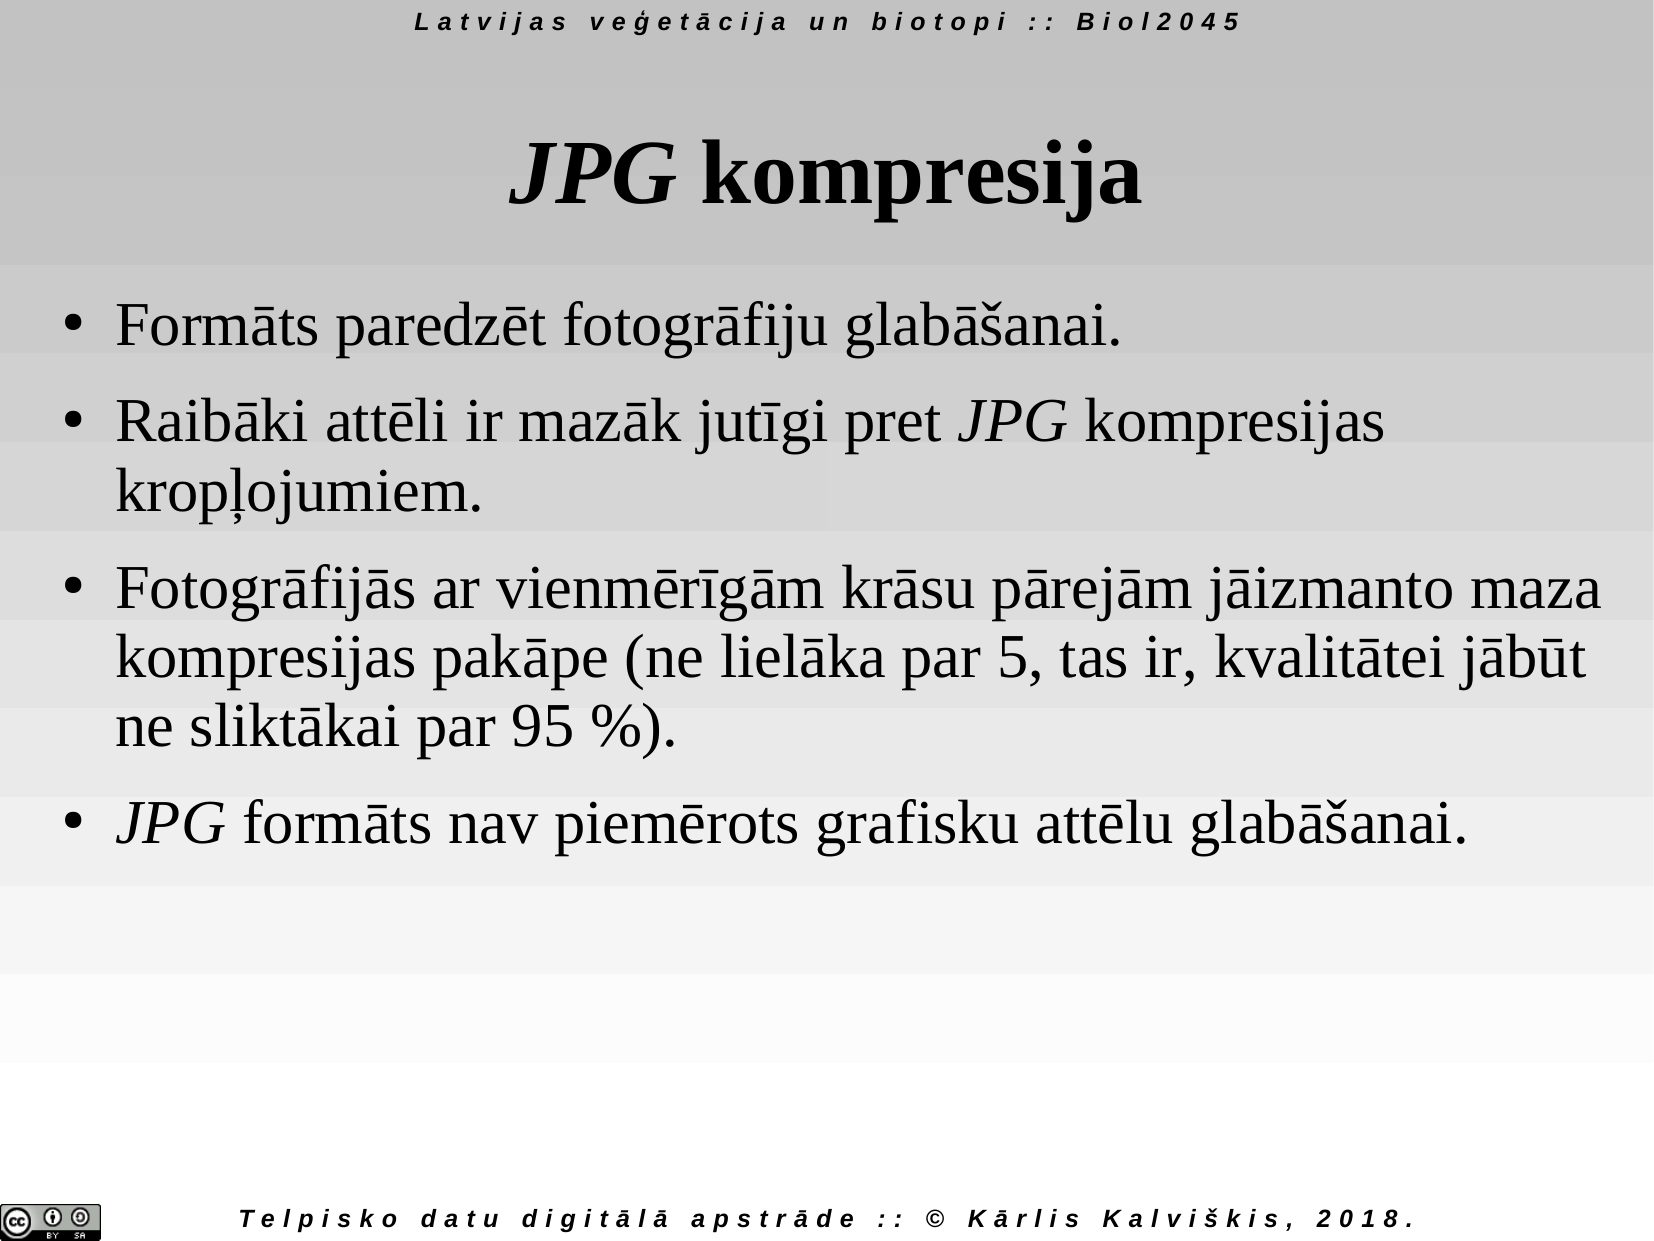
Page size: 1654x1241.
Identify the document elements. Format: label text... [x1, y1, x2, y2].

title JPG kompresija [29, 49, 1625, 296]
list Formāts paredzēt fotogrāfiju glabāšanai. Raibāki attēli ir mazāk jutīgi pret JPG kompresijas kropļojumiem. Fotogrāfijās ar vienmērīgām krāsu pārejām jāizmanto maza kompresijas pakāpe (ne lielāka par 5, tas ir, kvalitātei jābūt ne sliktākai par 95 %). JPG formāts nav piemērots grafisku attēlu glabāšanai. [44, 289, 1610, 1113]
picture [0, 0, 1654, 1241]
